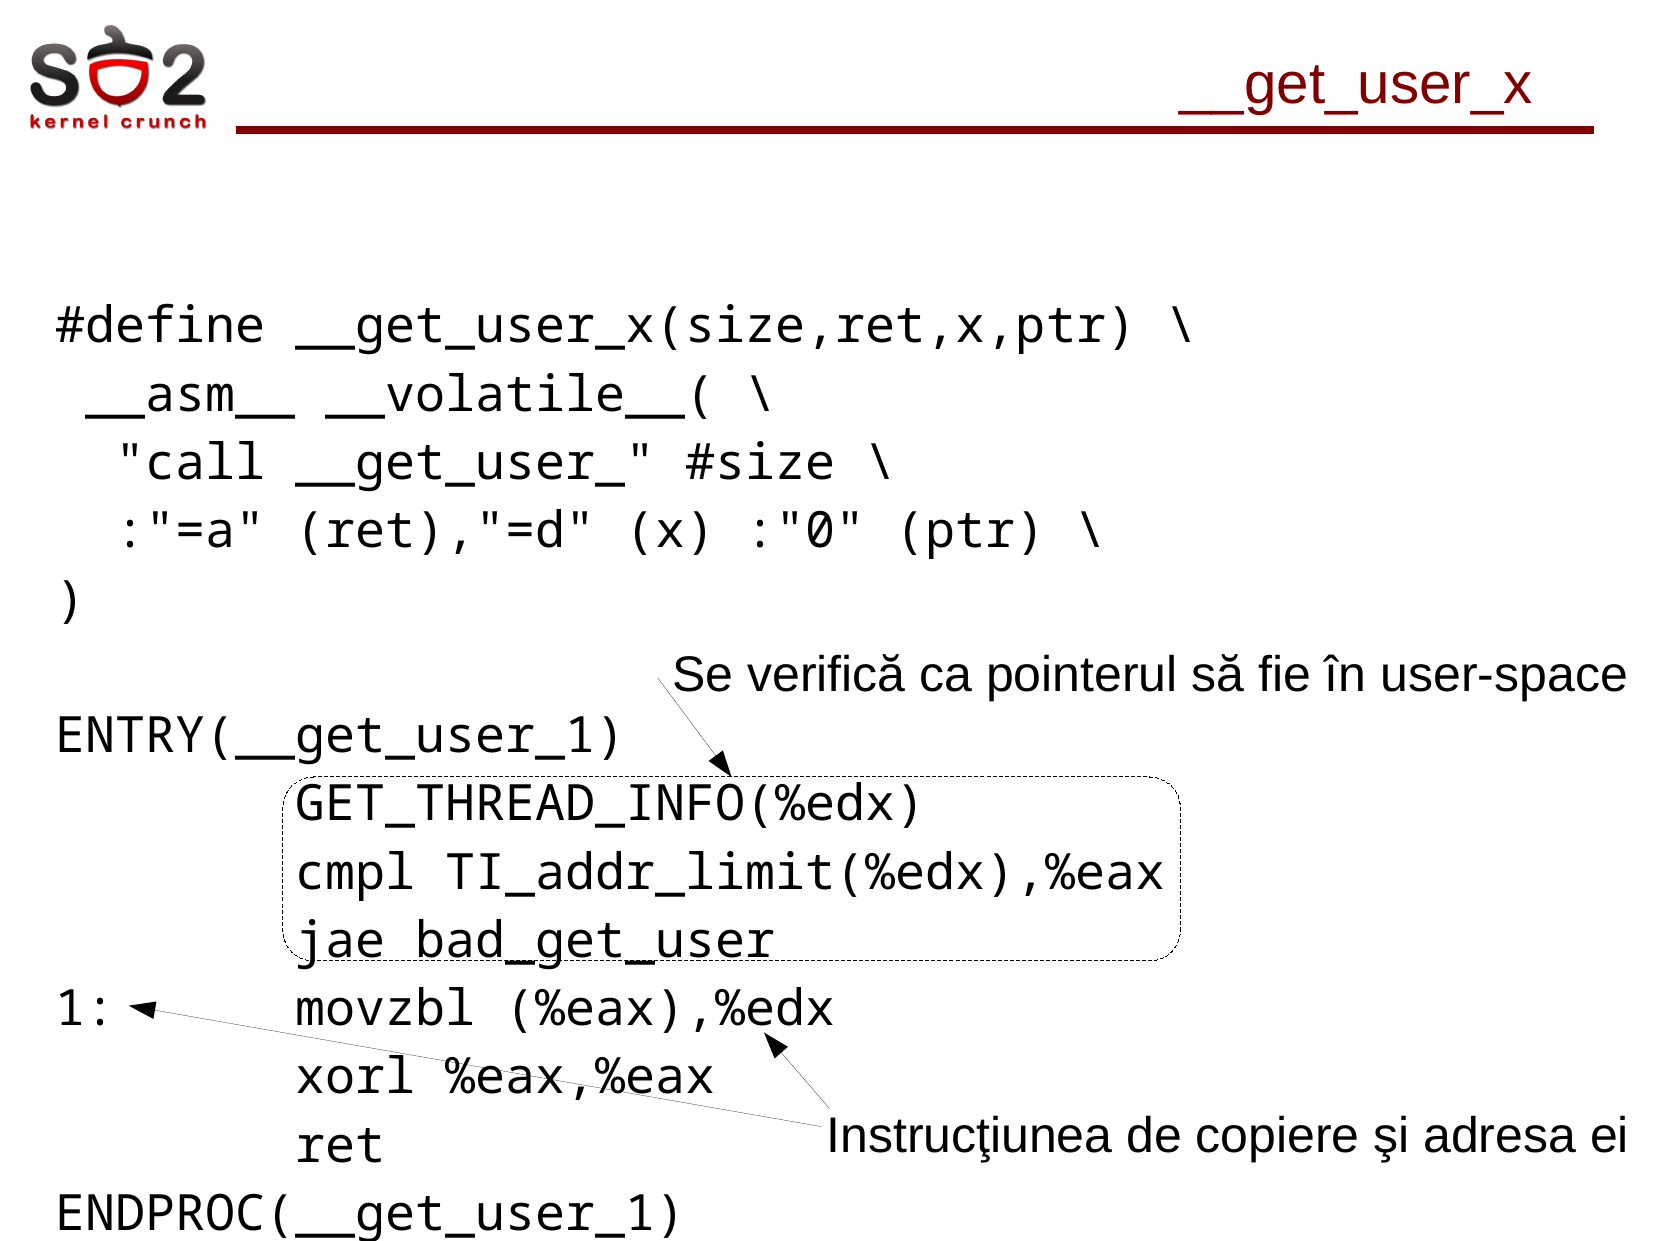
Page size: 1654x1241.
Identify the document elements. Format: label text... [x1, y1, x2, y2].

list #define __get_user_x(size,ret,x,ptr) \ __asm__ __volatile__( \ "call __get_user_" #size \ :"=a" (ret),"=d" (x) :"0" (ptr) \ ) ENTRY(__get_user_1) GET_THREAD_INFO(%edx) cmpl TI_addr_limit(%edx),%eax jae bad_get_user 1: movzbl (%eax),%edx xorl %eax,%eax ret ENDPROC(__get_user_1) [37, 318, 1450, 1216]
picture [29, 23, 121, 130]
text_box Se verifică ca pointerul să fie în user-space [657, 638, 1654, 717]
text_box Instrucţiunea de copiere şi adresa ei [811, 1099, 1654, 1178]
title __get_user_x [121, 0, 1534, 166]
text_box Se verifică ca pointerul să fie în user-space [657, 679, 686, 717]
